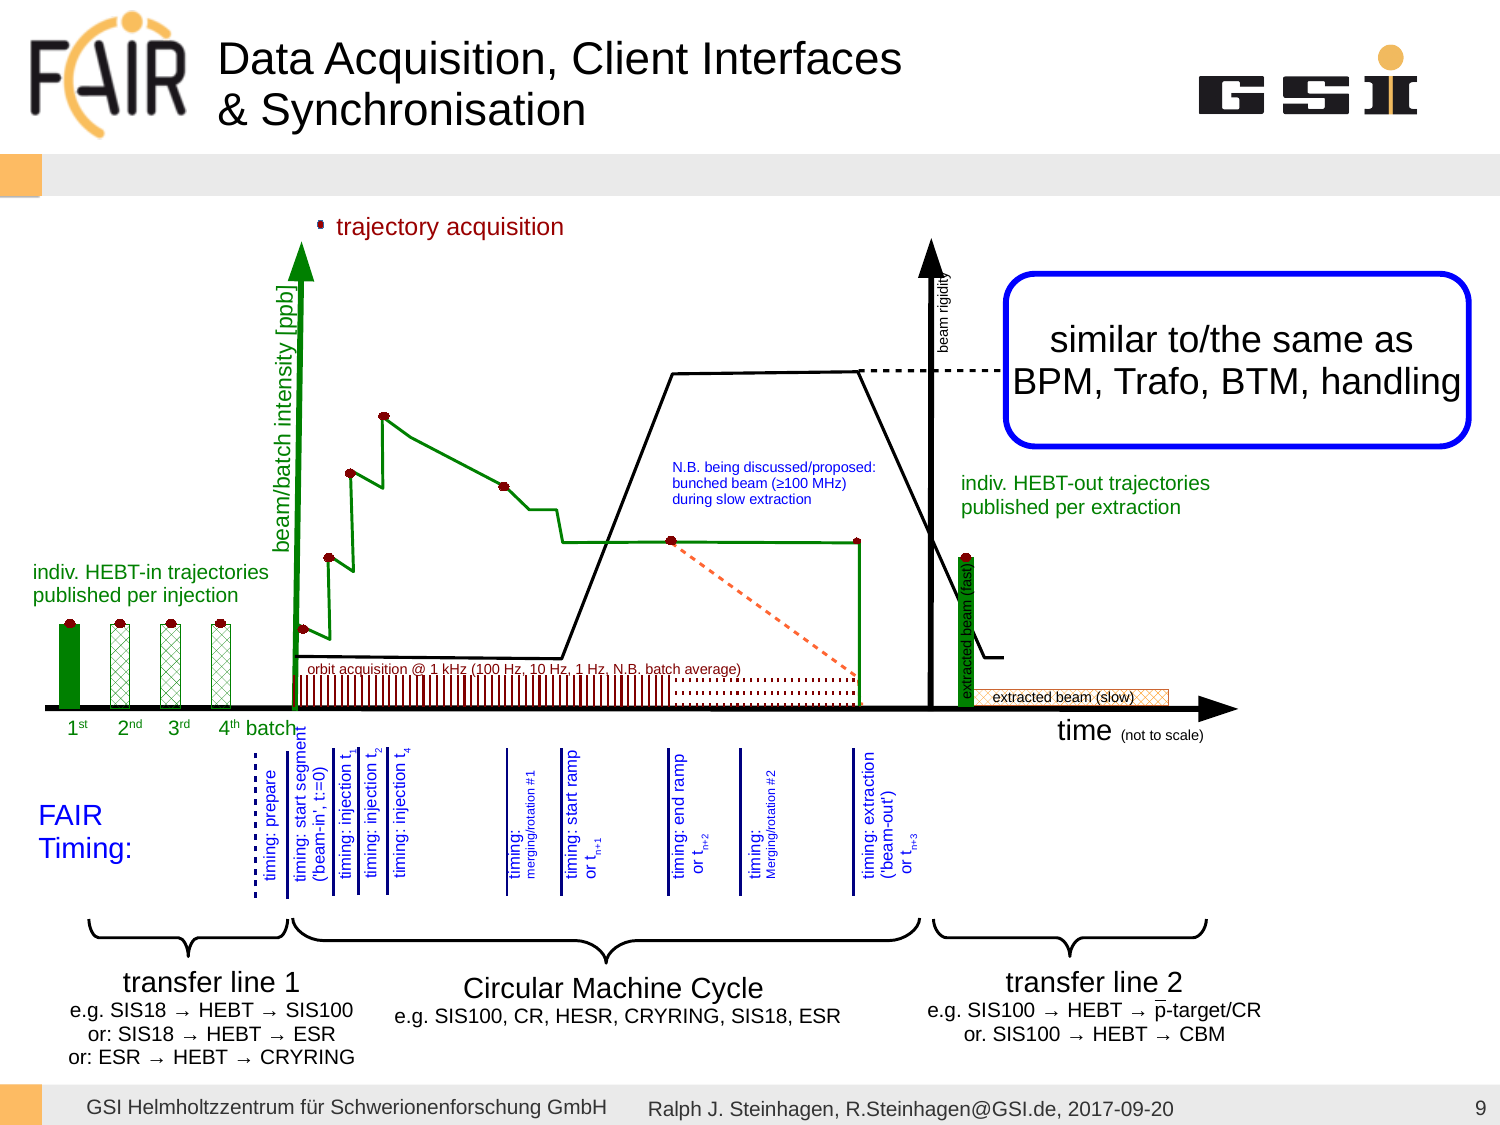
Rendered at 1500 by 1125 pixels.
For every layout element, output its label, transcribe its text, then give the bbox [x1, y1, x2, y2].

text_box 4th batch [203, 709, 312, 749]
text_box [853, 537, 861, 544]
text_box extracted beam (slow) [974, 689, 1169, 706]
title Data Acquisition, Client Interfaces & Synchronisation [217, 19, 1109, 149]
text_box [345, 468, 356, 478]
text_box FAIR Timing: [23, 791, 187, 874]
text_box [960, 553, 972, 562]
text_box [160, 643, 181, 709]
text_box N.B. being discussed/proposed: bunched beam (≥100 MHz) during slow extraction [657, 451, 925, 516]
text_box 3rd [153, 709, 203, 749]
text_box [110, 643, 130, 709]
text_box 1st [52, 709, 102, 749]
picture [1197, 42, 1419, 117]
text_box orbit acquisition @ 1 kHz (100 Hz, 10 Hz, 1 Hz, N.B. batch average) [292, 654, 835, 686]
text_box indiv. HEBT-out trajectories published per extraction [946, 464, 1246, 527]
text_box [211, 643, 231, 709]
picture [30, 9, 187, 141]
text_box [64, 619, 76, 628]
text_box extracted beam (fast) [958, 557, 974, 707]
text_box [297, 624, 309, 634]
text_box [114, 619, 126, 628]
text_box [378, 412, 390, 420]
text_box [59, 643, 80, 709]
text_box [215, 619, 226, 628]
text_box indiv. HEBT-in trajectories published per injection [18, 553, 301, 643]
text_box similar to/the same as BPM, Trafo, BTM, handling [1005, 273, 1469, 447]
text_box transfer line 2 e.g. SIS100 → HEBT → p-target/CR or. SIS100 → HEBT → CBM [912, 958, 1278, 1054]
text_box [665, 536, 677, 545]
text_box [165, 619, 177, 628]
text_box Circular Machine Cycle e.g. SIS100, CR, HESR, CRYRING, SIS18, ESR [379, 964, 857, 1036]
text_box [323, 553, 335, 562]
text_box transfer line 1 e.g. SIS18 → HEBT → SIS100 or: SIS18 → HEBT → ESR or: ESR → HEBT → CRYRING [53, 958, 371, 1077]
text_box 2nd [102, 709, 153, 749]
text_box trajectory acquisition [321, 205, 586, 249]
text_box [498, 482, 510, 491]
